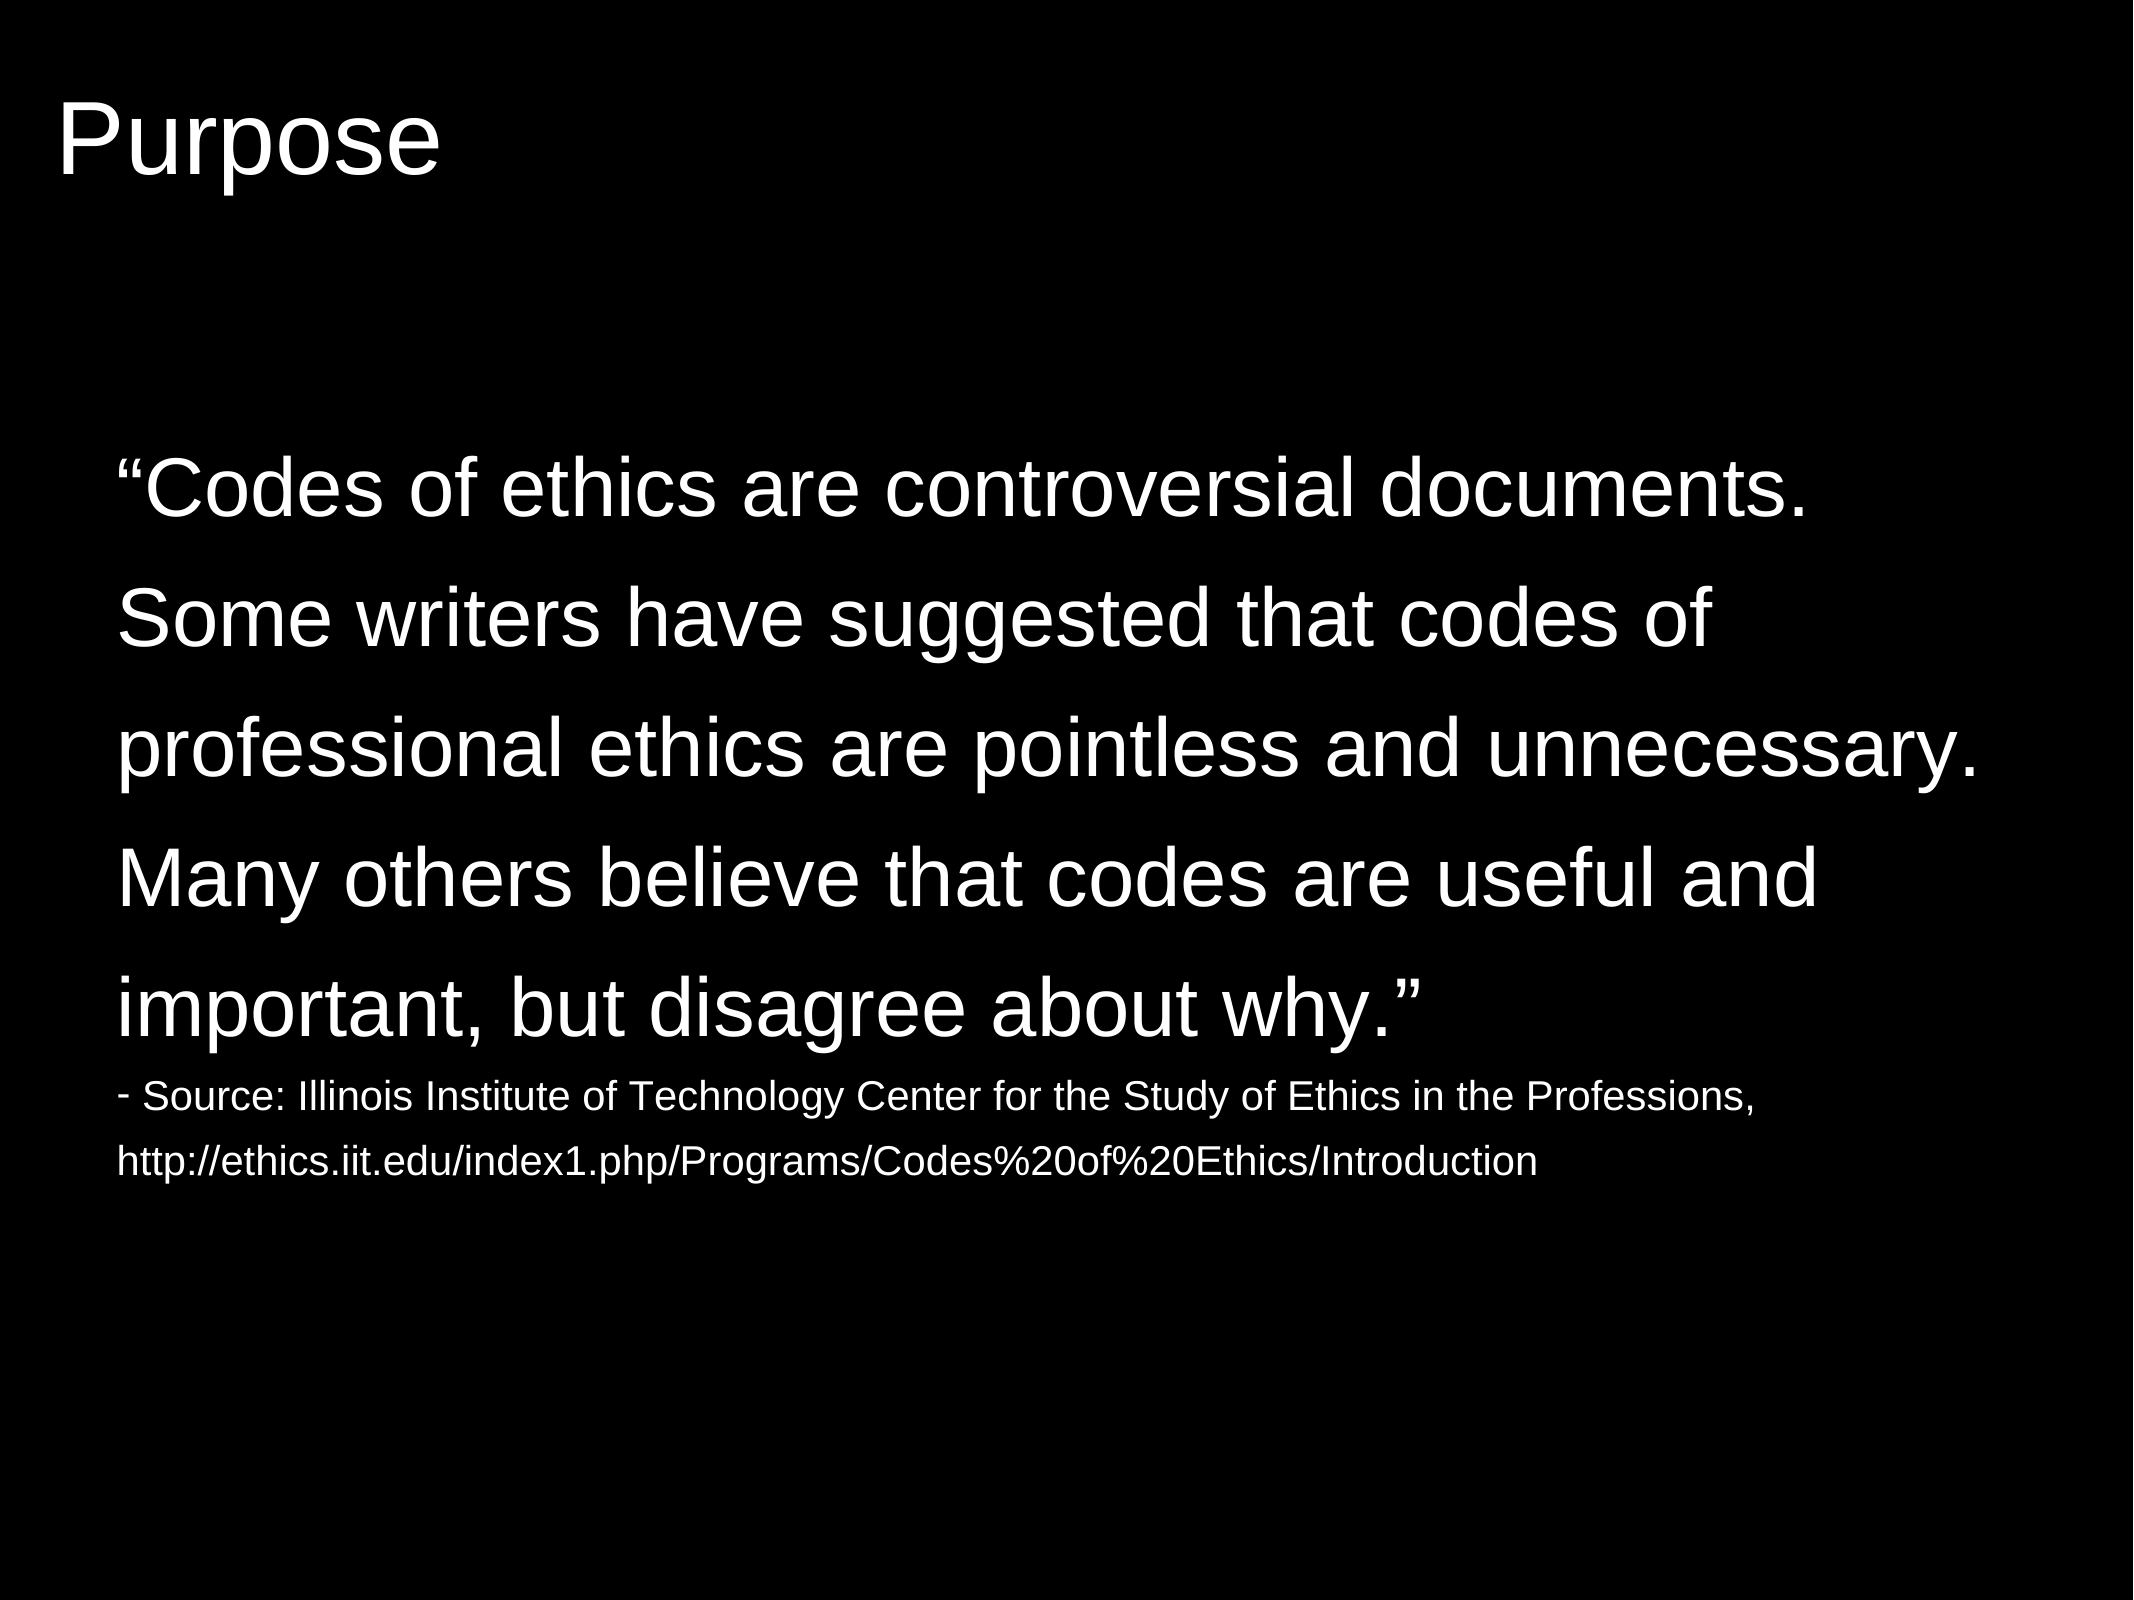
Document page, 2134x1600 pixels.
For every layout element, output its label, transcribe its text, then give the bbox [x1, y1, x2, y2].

text_box Purpose [233, 125, 261, 168]
text_box “Codes of ethics are controversial documents. Some writers have suggested that codes of professional ethics are pointless and unnecessary. Many others believe that codes are useful and important, but disagree about why.” Source: Illinois Institute of Technology Center for the Study of Ethics in the Professions, http://ethics.iit.edu/index1.php/Programs/Codes%20of%20Ethics/Introduction [116, 309, 2017, 1438]
text_box Purpose [55, 70, 445, 196]
